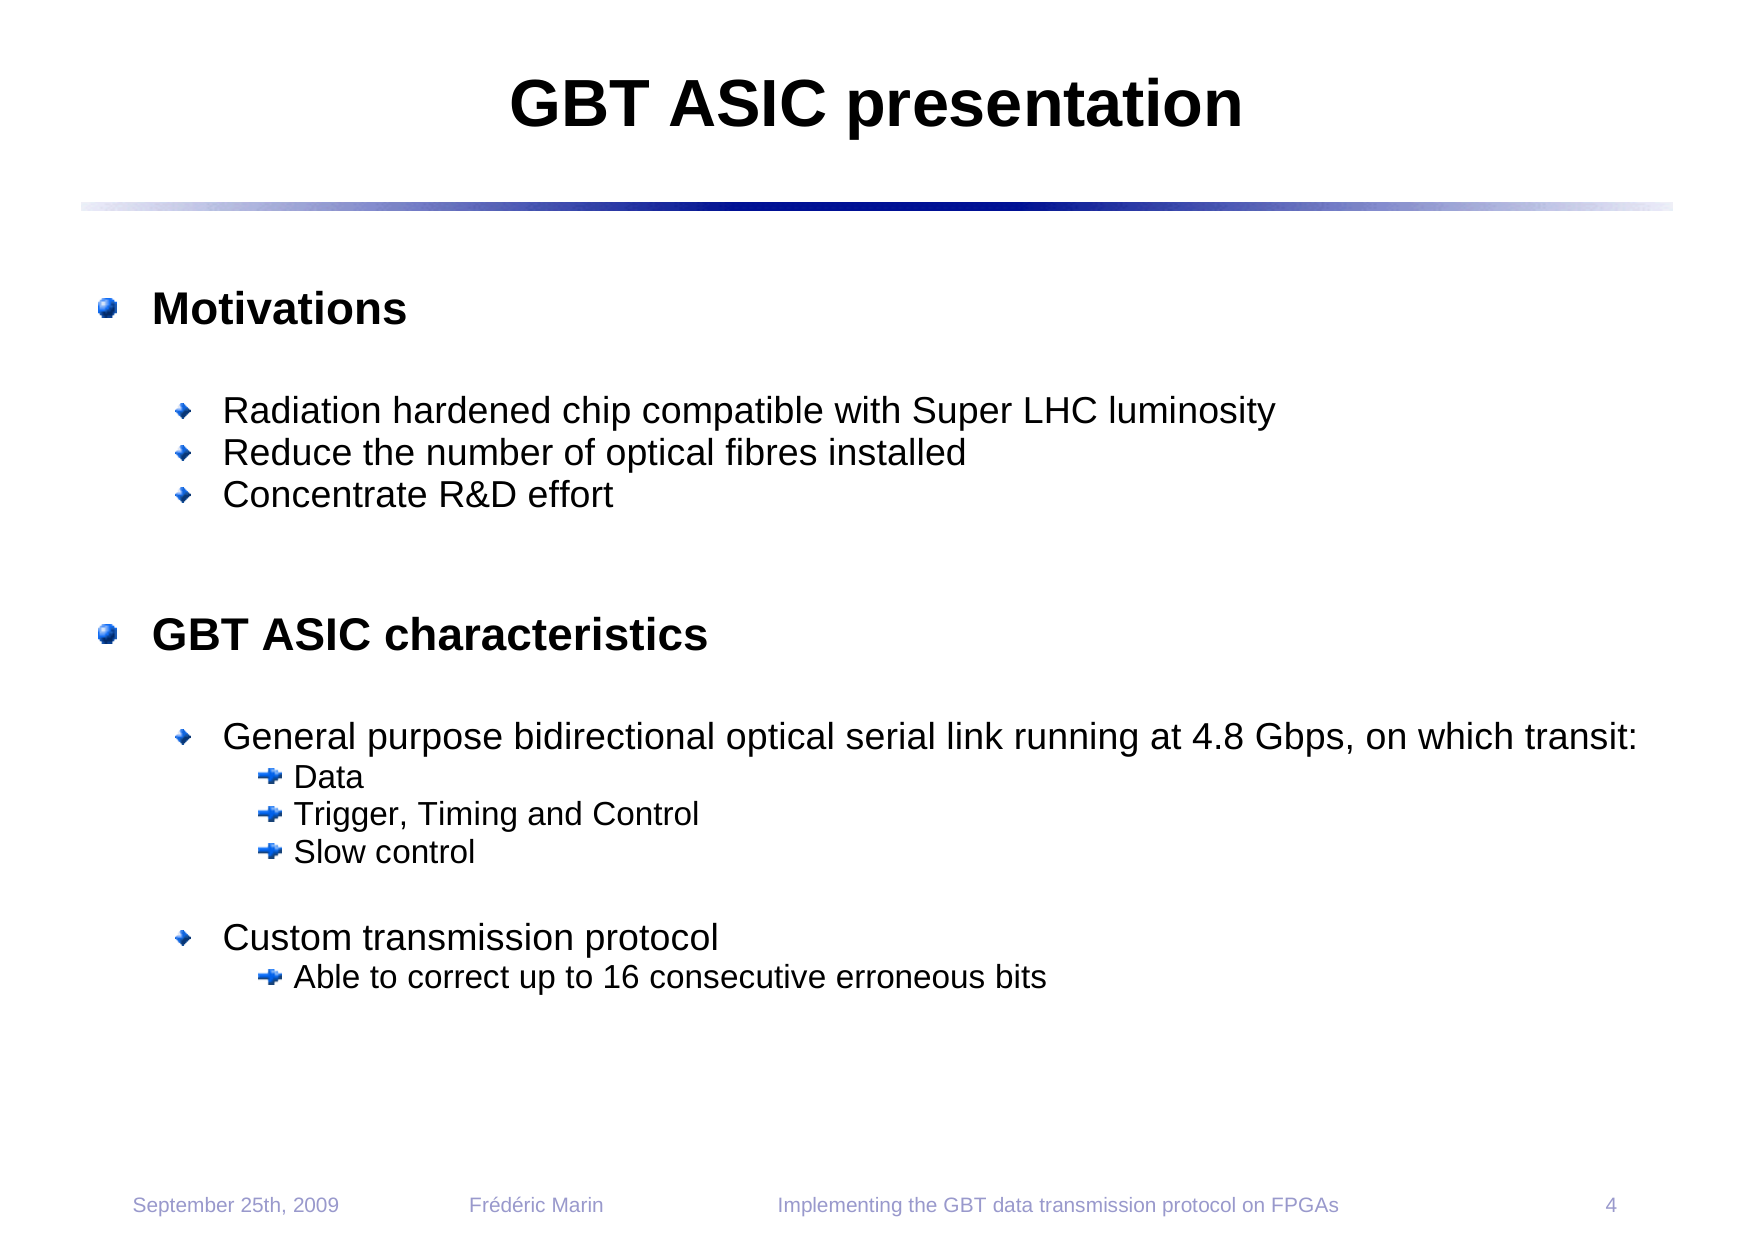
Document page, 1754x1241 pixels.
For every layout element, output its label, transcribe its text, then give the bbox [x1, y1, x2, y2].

list Motivations Radiation hardened chip compatible with Super LHC luminosity Reduce the number of optical fibres installed Concentrate R&D effort GBT ASIC characteristics General purpose bidirectional optical serial link running at 4.8 Gbps, on which transit: Data Trigger, Timing and Control Slow control Custom transmission protocol Able to correct up to 16 consecutive erroneous bits [80, 236, 1674, 1123]
picture [81, 202, 1673, 211]
title GBT ASIC presentation [80, 24, 1674, 182]
